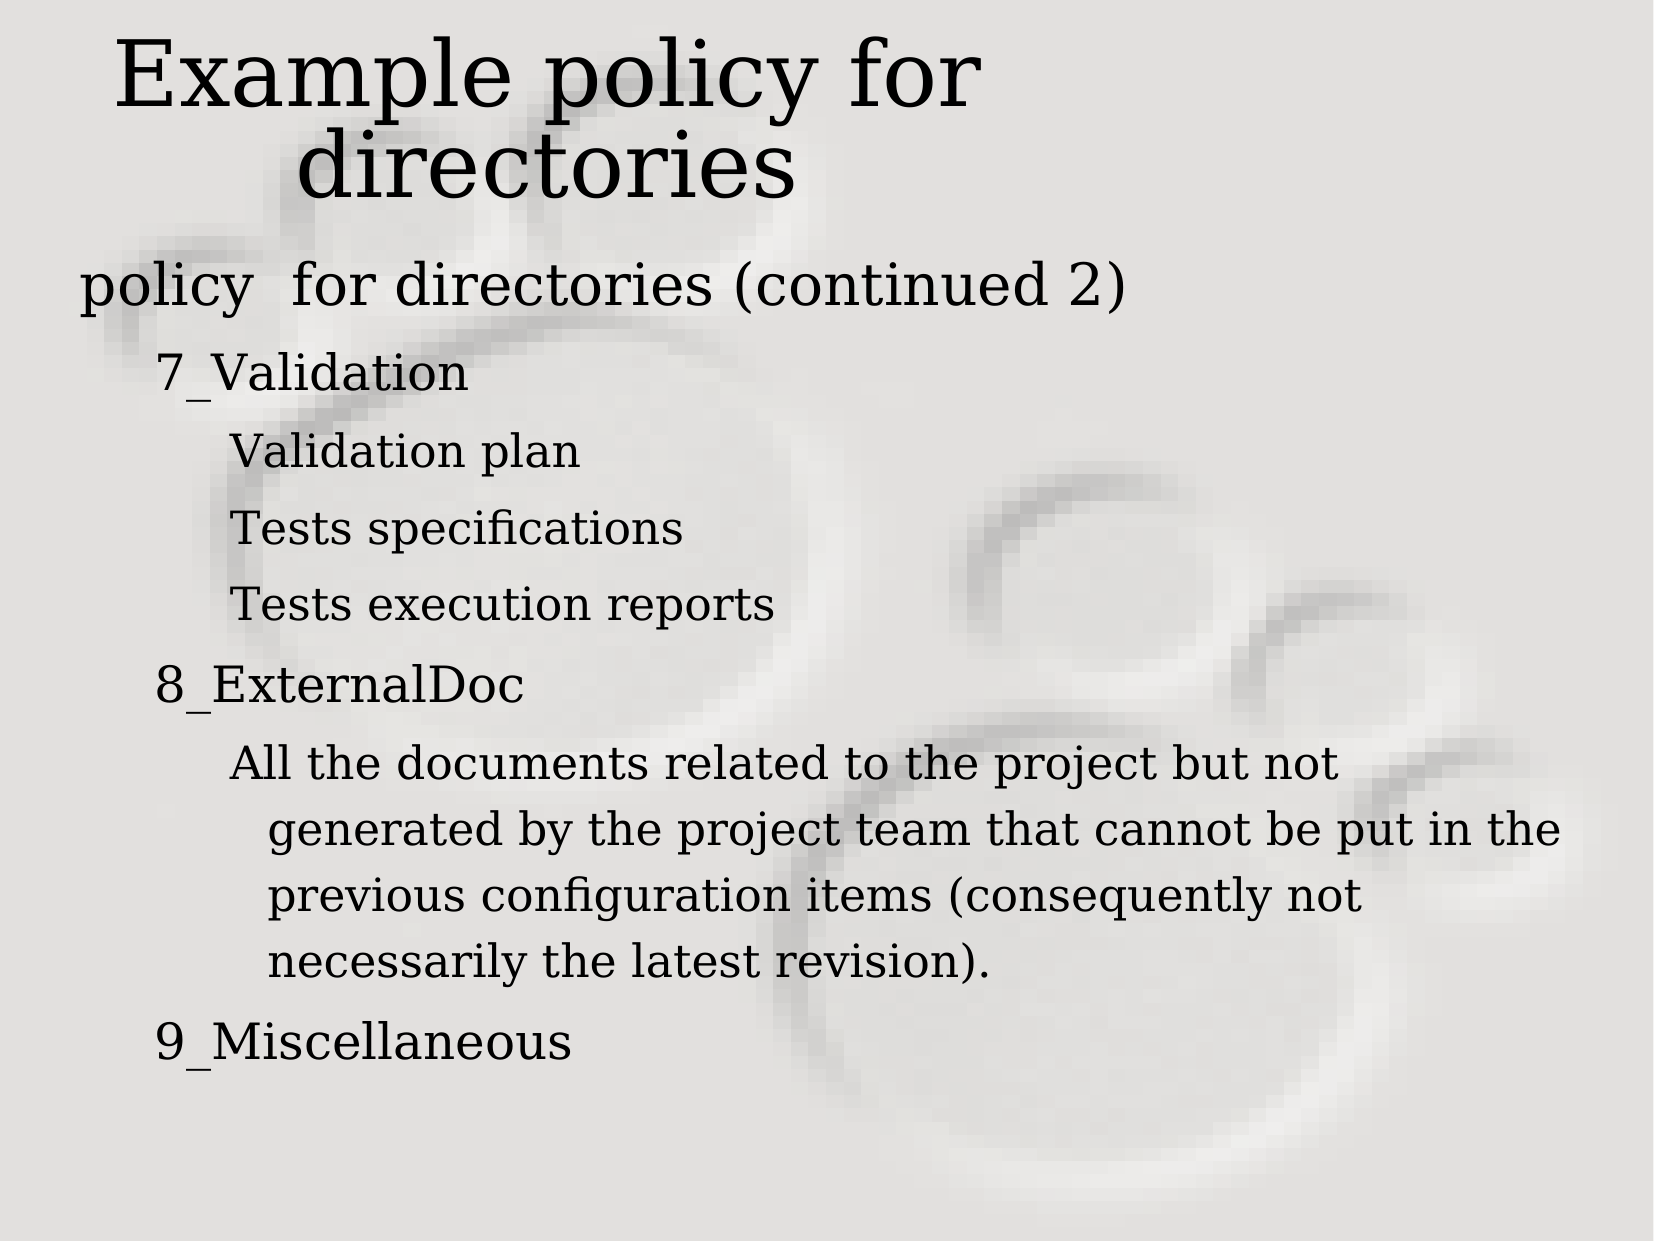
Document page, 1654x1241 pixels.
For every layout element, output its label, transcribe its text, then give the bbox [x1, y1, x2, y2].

list policy for directories (continued 2) 7_Validation Validation plan Tests specifications Tests execution reports 8_ExternalDoc All the documents related to the project but not generated by the project team that cannot be put in the previous configuration items (consequently not necessarily the latest revision). 9_Miscellaneous [65, 227, 1595, 1222]
picture [0, 0, 1654, 1241]
title Example policy for directories [97, 11, 1510, 227]
